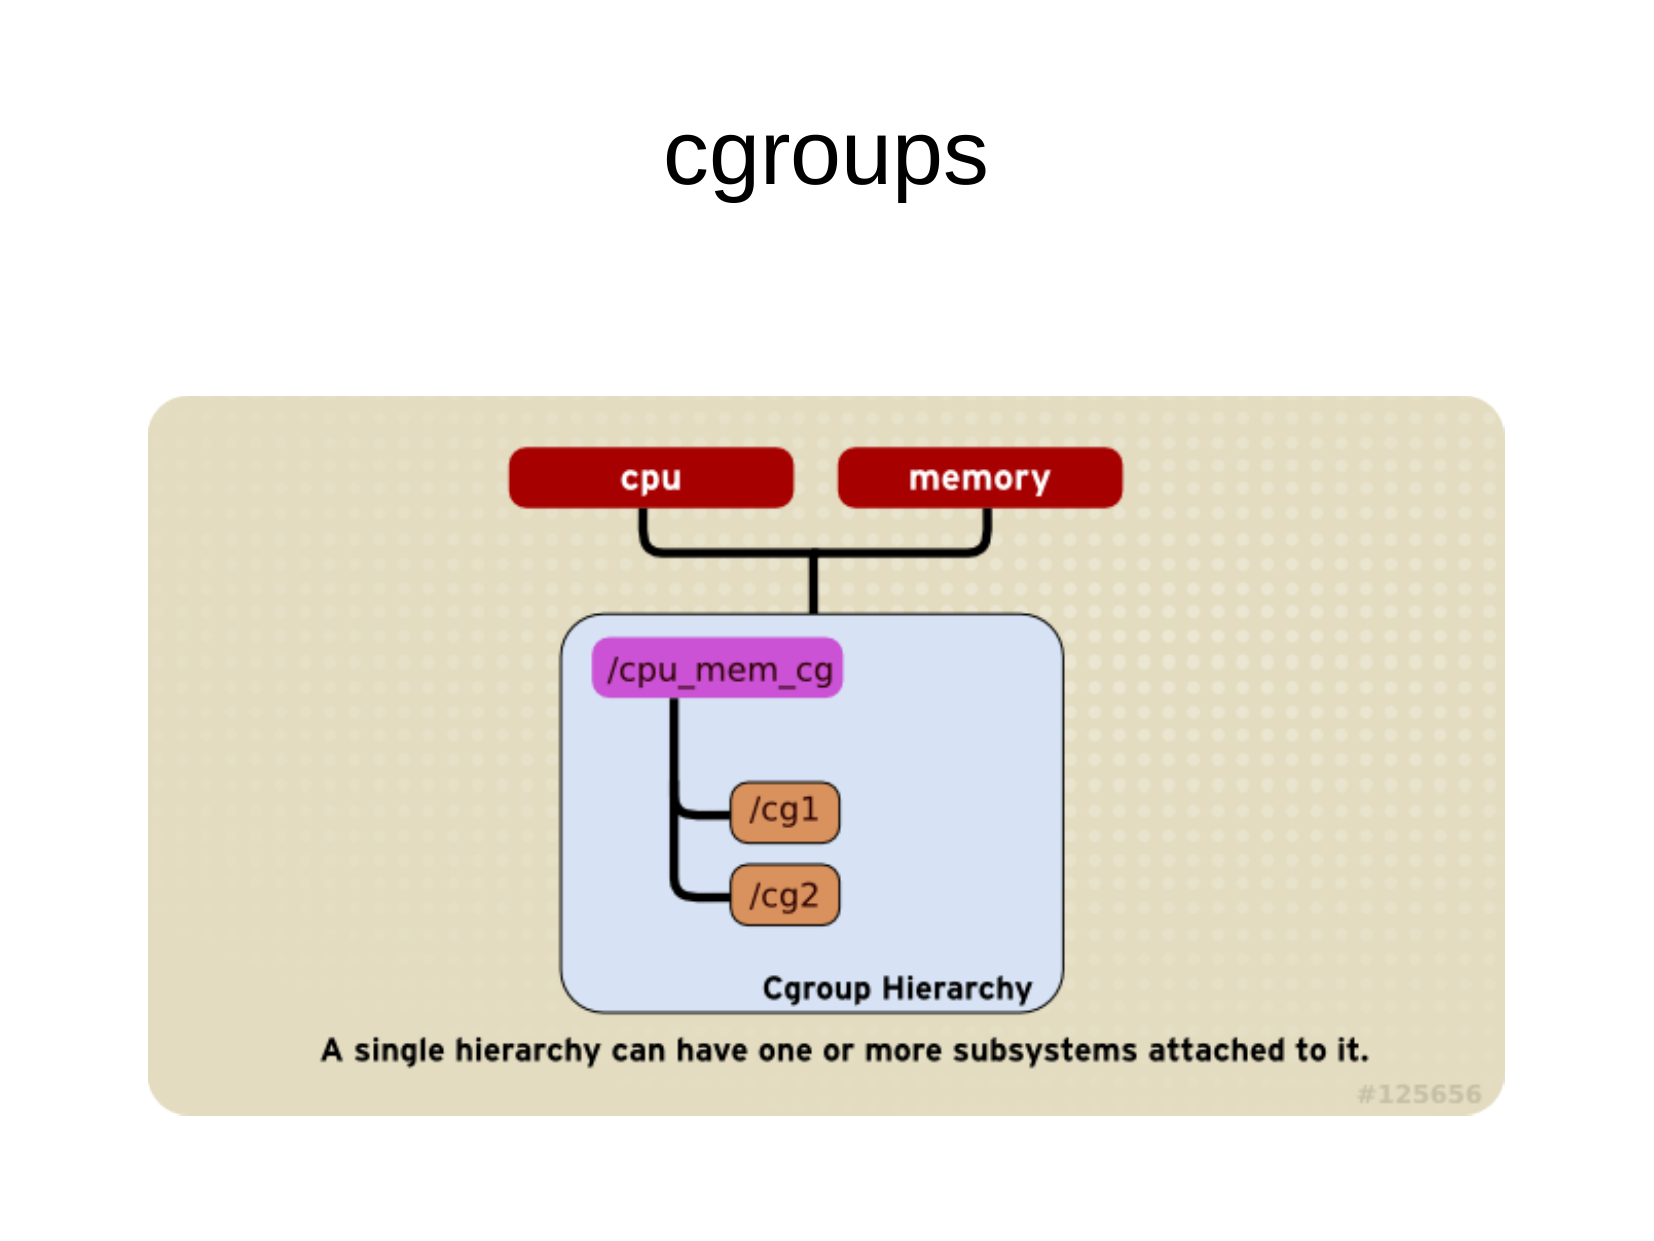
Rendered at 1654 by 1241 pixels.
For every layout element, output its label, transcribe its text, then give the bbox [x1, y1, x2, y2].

title cgroups [82, 49, 1571, 257]
picture [148, 396, 1505, 1116]
